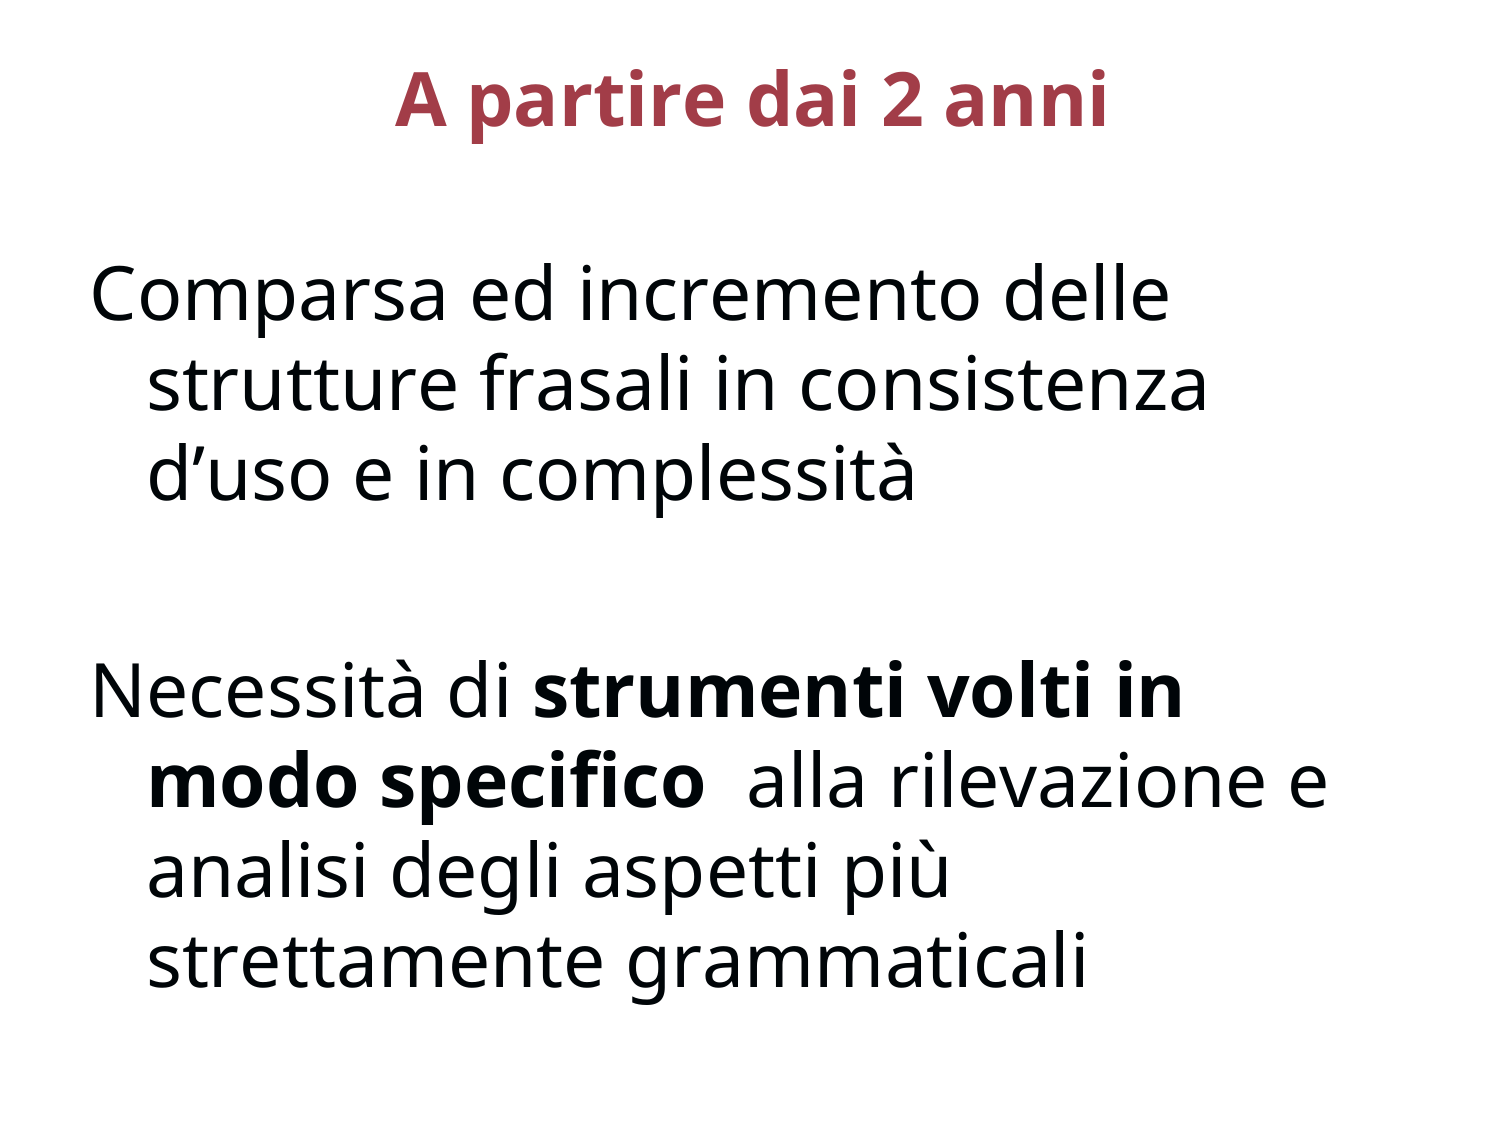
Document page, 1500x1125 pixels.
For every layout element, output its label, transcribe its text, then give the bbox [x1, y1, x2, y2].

list Comparsa ed incremento delle strutture frasali in consistenza d’uso e in complessità Necessità di strumenti volti in modo specifico alla rilevazione e analisi degli aspetti più strettamente grammaticali [75, 237, 1426, 1071]
title A partire dai 2 anni [76, 42, 1430, 152]
